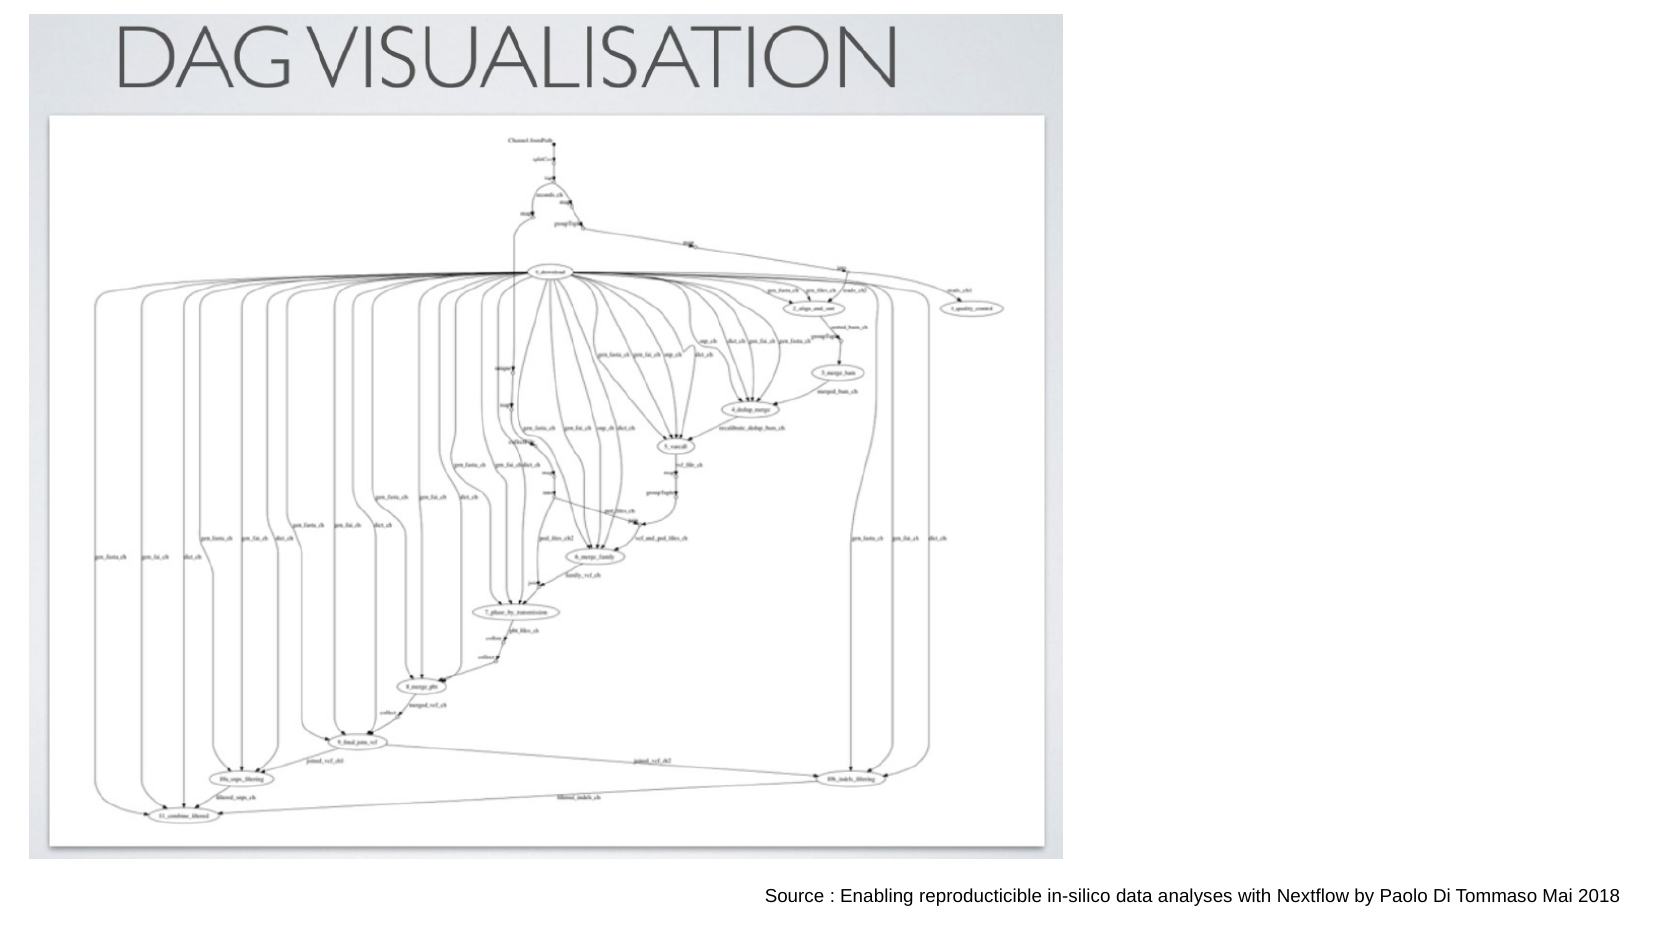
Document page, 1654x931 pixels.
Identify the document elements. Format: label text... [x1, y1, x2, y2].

picture [29, 14, 1063, 859]
text_box Source : Enabling reproducticible in-silico data analyses with Nextflow by Paolo Di Tommaso Mai 2018 [750, 878, 1635, 915]
